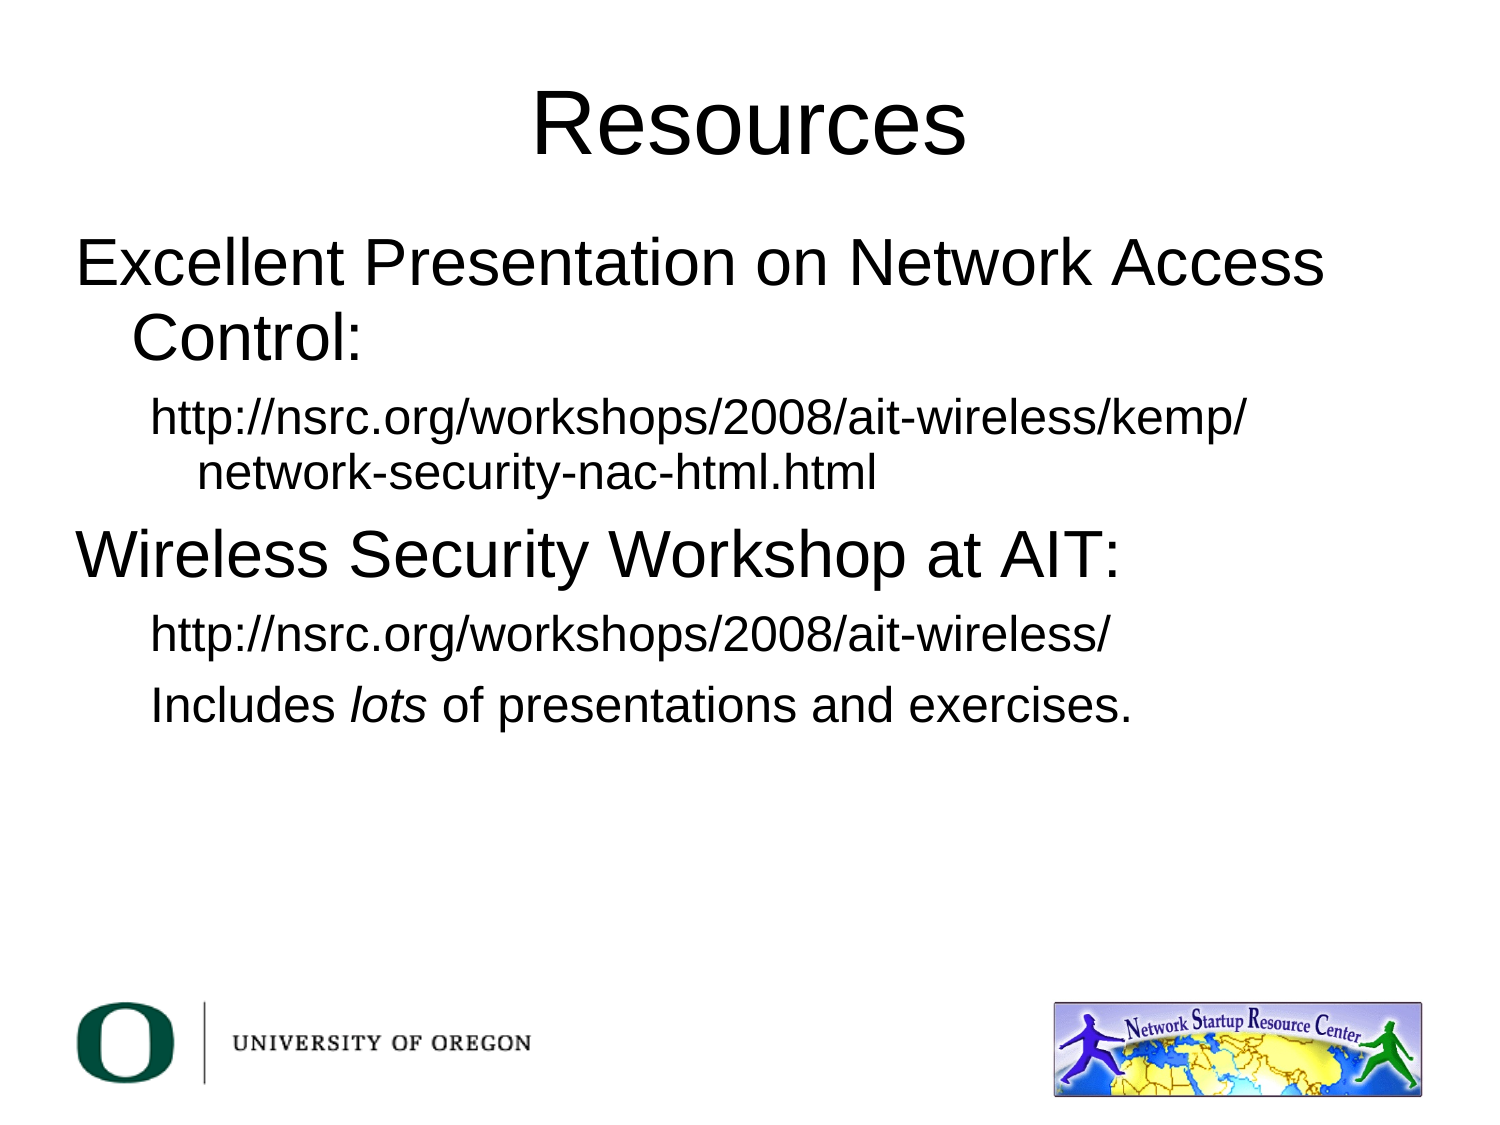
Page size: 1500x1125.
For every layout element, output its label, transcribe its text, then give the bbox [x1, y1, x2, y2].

picture [1050, 999, 1426, 1100]
title Resources [75, 52, 1426, 193]
picture [62, 998, 546, 1088]
list Excellent Presentation on Network Access Control: http://nsrc.org/workshops/2008/ait-wireless/kemp/network-security-nac-html.html Wireless Security Workshop at AIT: http://nsrc.org/workshops/2008/ait-wireless/ Includes lots of presentations and exercises. [75, 224, 1426, 948]
